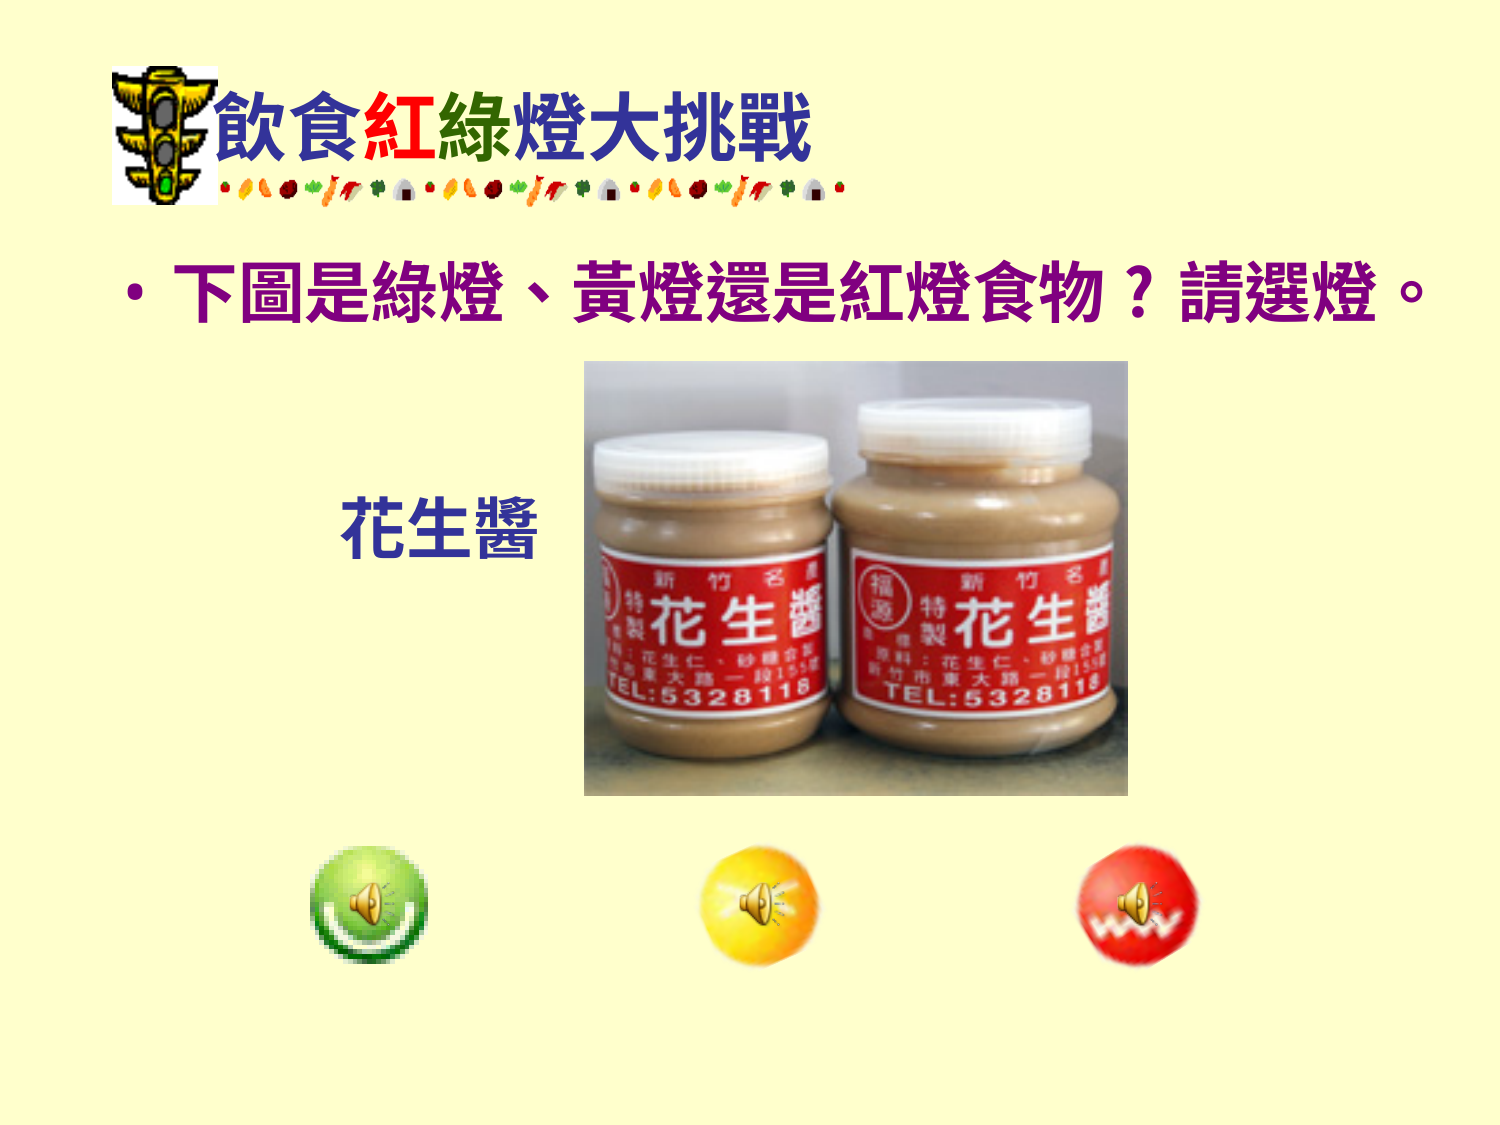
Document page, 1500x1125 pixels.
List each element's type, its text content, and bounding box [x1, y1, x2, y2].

picture [1048, 817, 1231, 992]
picture [584, 361, 1128, 796]
text_box 花生醬 [324, 479, 555, 576]
text_box 飲食紅綠燈大挑戰 [194, 78, 868, 173]
picture [112, 66, 847, 209]
picture [673, 822, 850, 988]
list 下圖是綠燈、黃燈還是紅燈食物?請選燈。 [100, 243, 1436, 351]
picture [301, 846, 443, 964]
